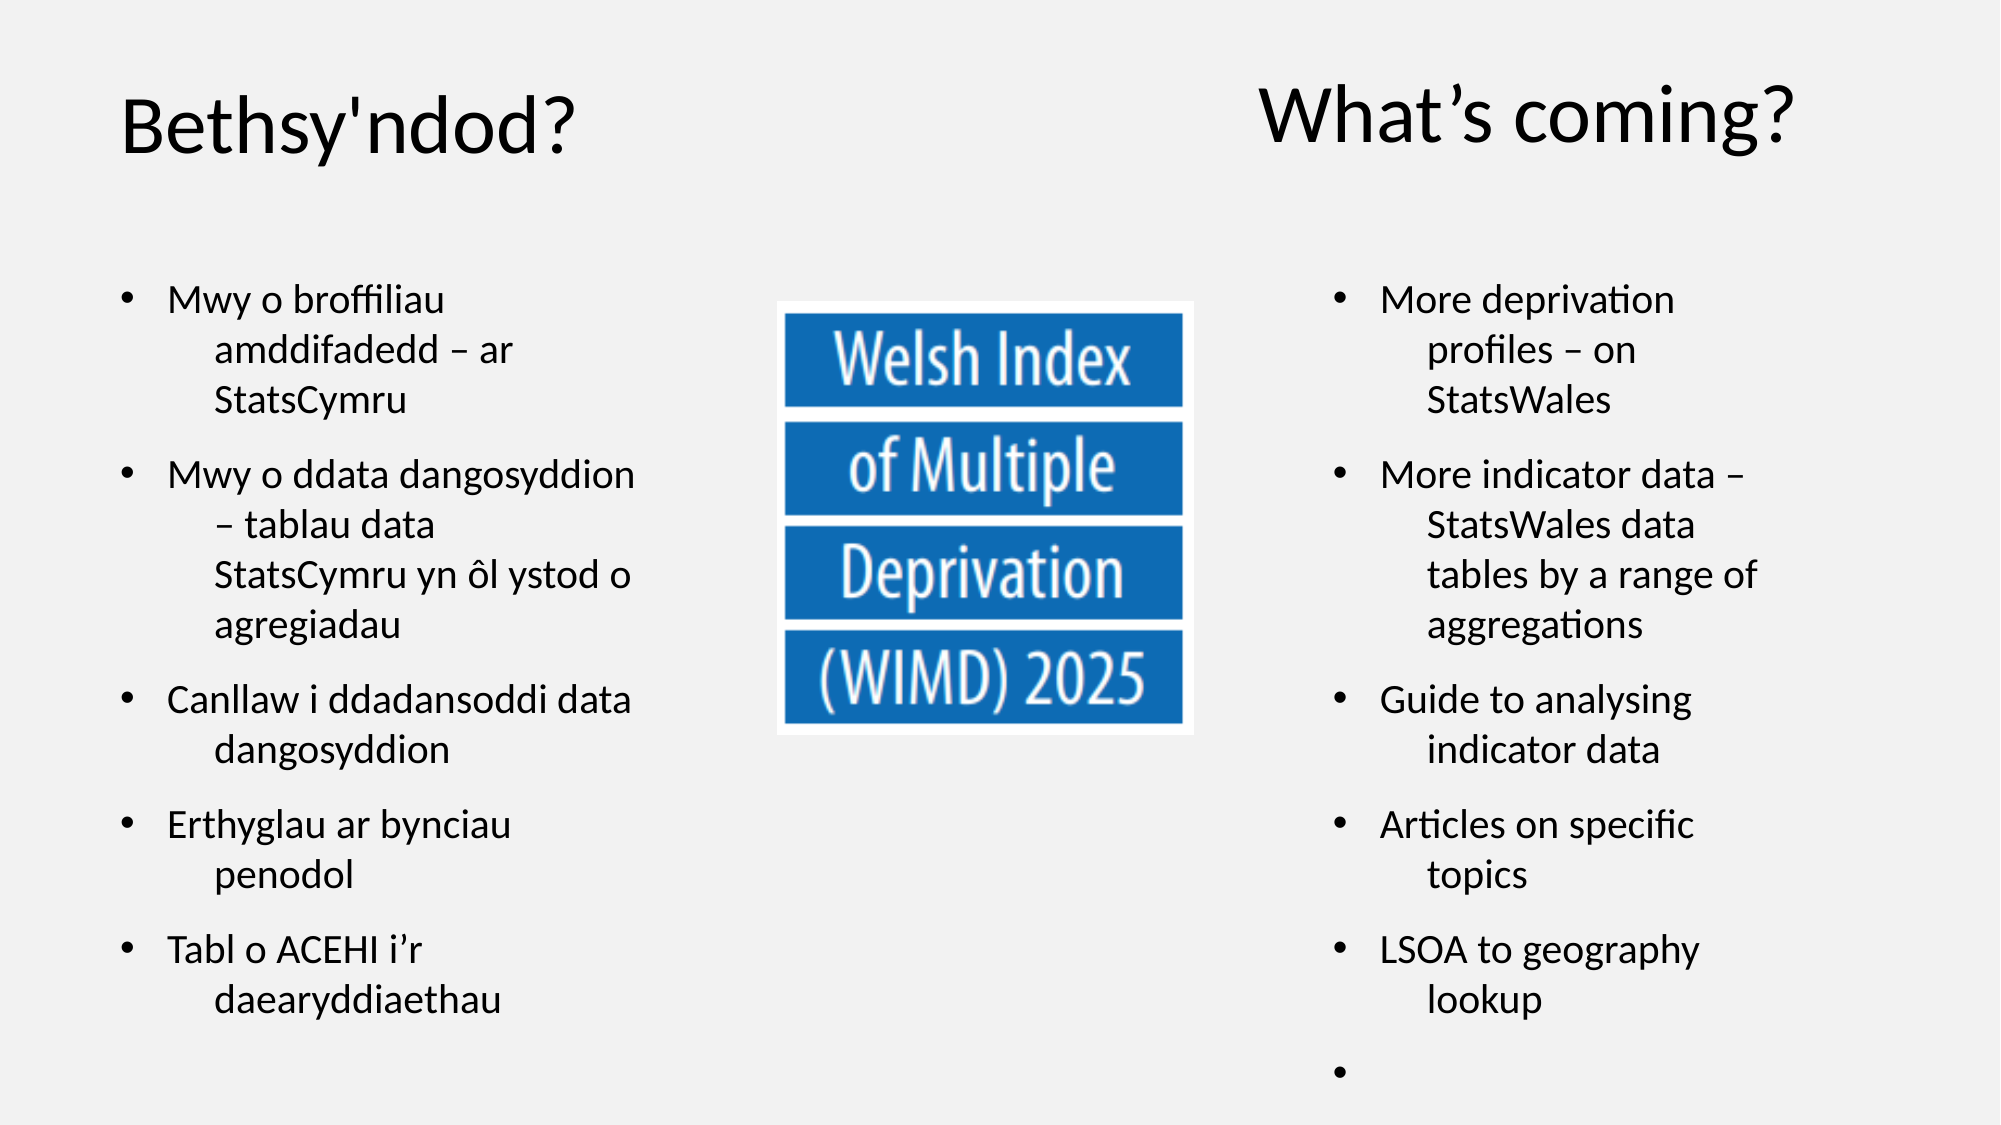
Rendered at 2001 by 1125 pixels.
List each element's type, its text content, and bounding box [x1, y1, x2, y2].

picture [777, 301, 1194, 735]
text_box Beth sy'n dod? [105, 63, 1106, 180]
text_box Mwy o broffiliau amddifadedd – ar StatsCymru Mwy o ddata dangosyddion – tablau data StatsCymru yn ôl ystod o agregiadau Canllaw i ddadansoddi data dangosyddion Erthyglau ar bynciau penodol Tabl o ACEHI i’r daearyddiaethau [105, 264, 653, 987]
text_box More deprivation profiles – on StatsWales More indicator data – StatsWales data tables by a range of aggregations Guide to analysing indicator data Articles on specific topics LSOA to geography lookup [1317, 264, 1816, 1063]
title What’s coming? [1243, 63, 1981, 204]
